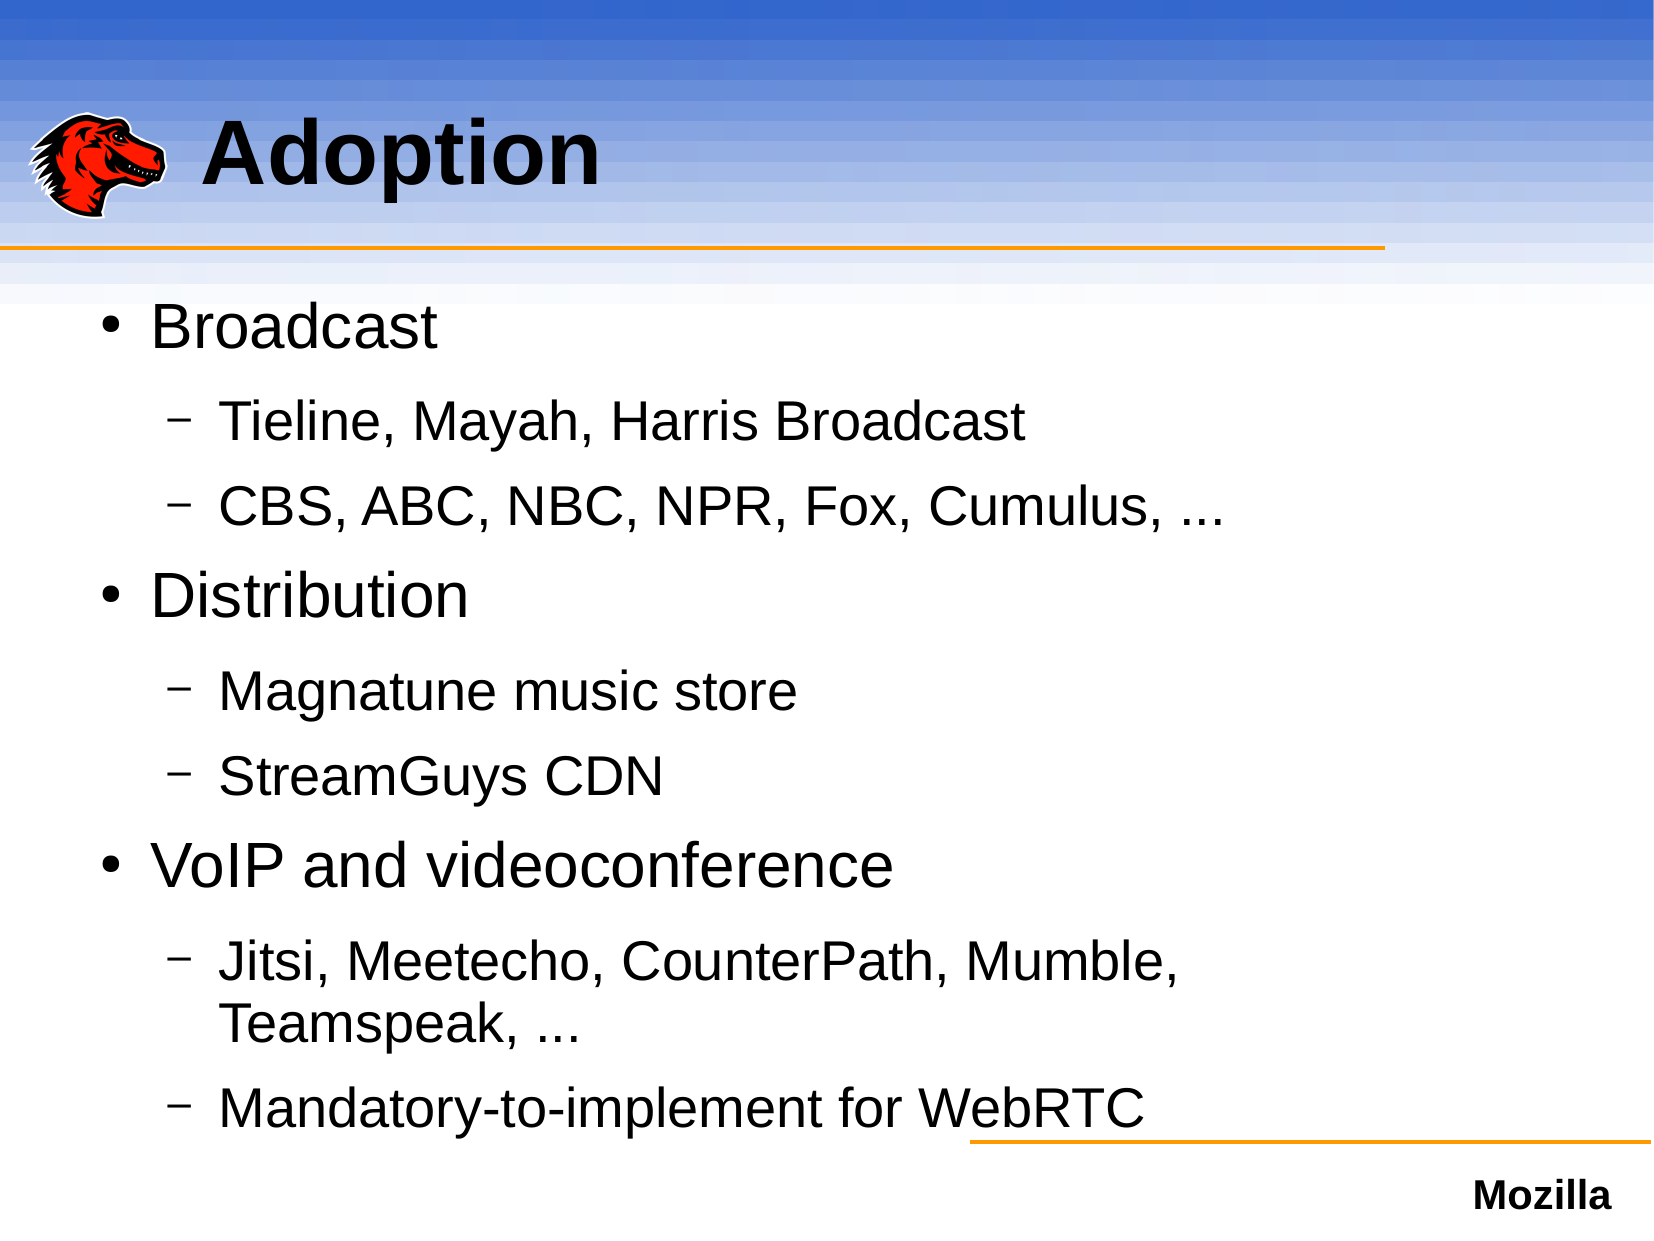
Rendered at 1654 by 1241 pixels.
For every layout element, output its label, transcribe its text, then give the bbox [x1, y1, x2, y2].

title Adoption [200, 49, 1571, 257]
list Broadcast Tieline, Mayah, Harris Broadcast CBS, ABC, NBC, NPR, Fox, Cumulus, ... Distribution Magnatune music store StreamGuys CDN VoIP and videoconference Jitsi, Meetecho, CounterPath, Mumble, Teamspeak, ... Mandatory-to-implement for WebRTC [82, 290, 1538, 1146]
picture [0, 0, 1654, 1241]
